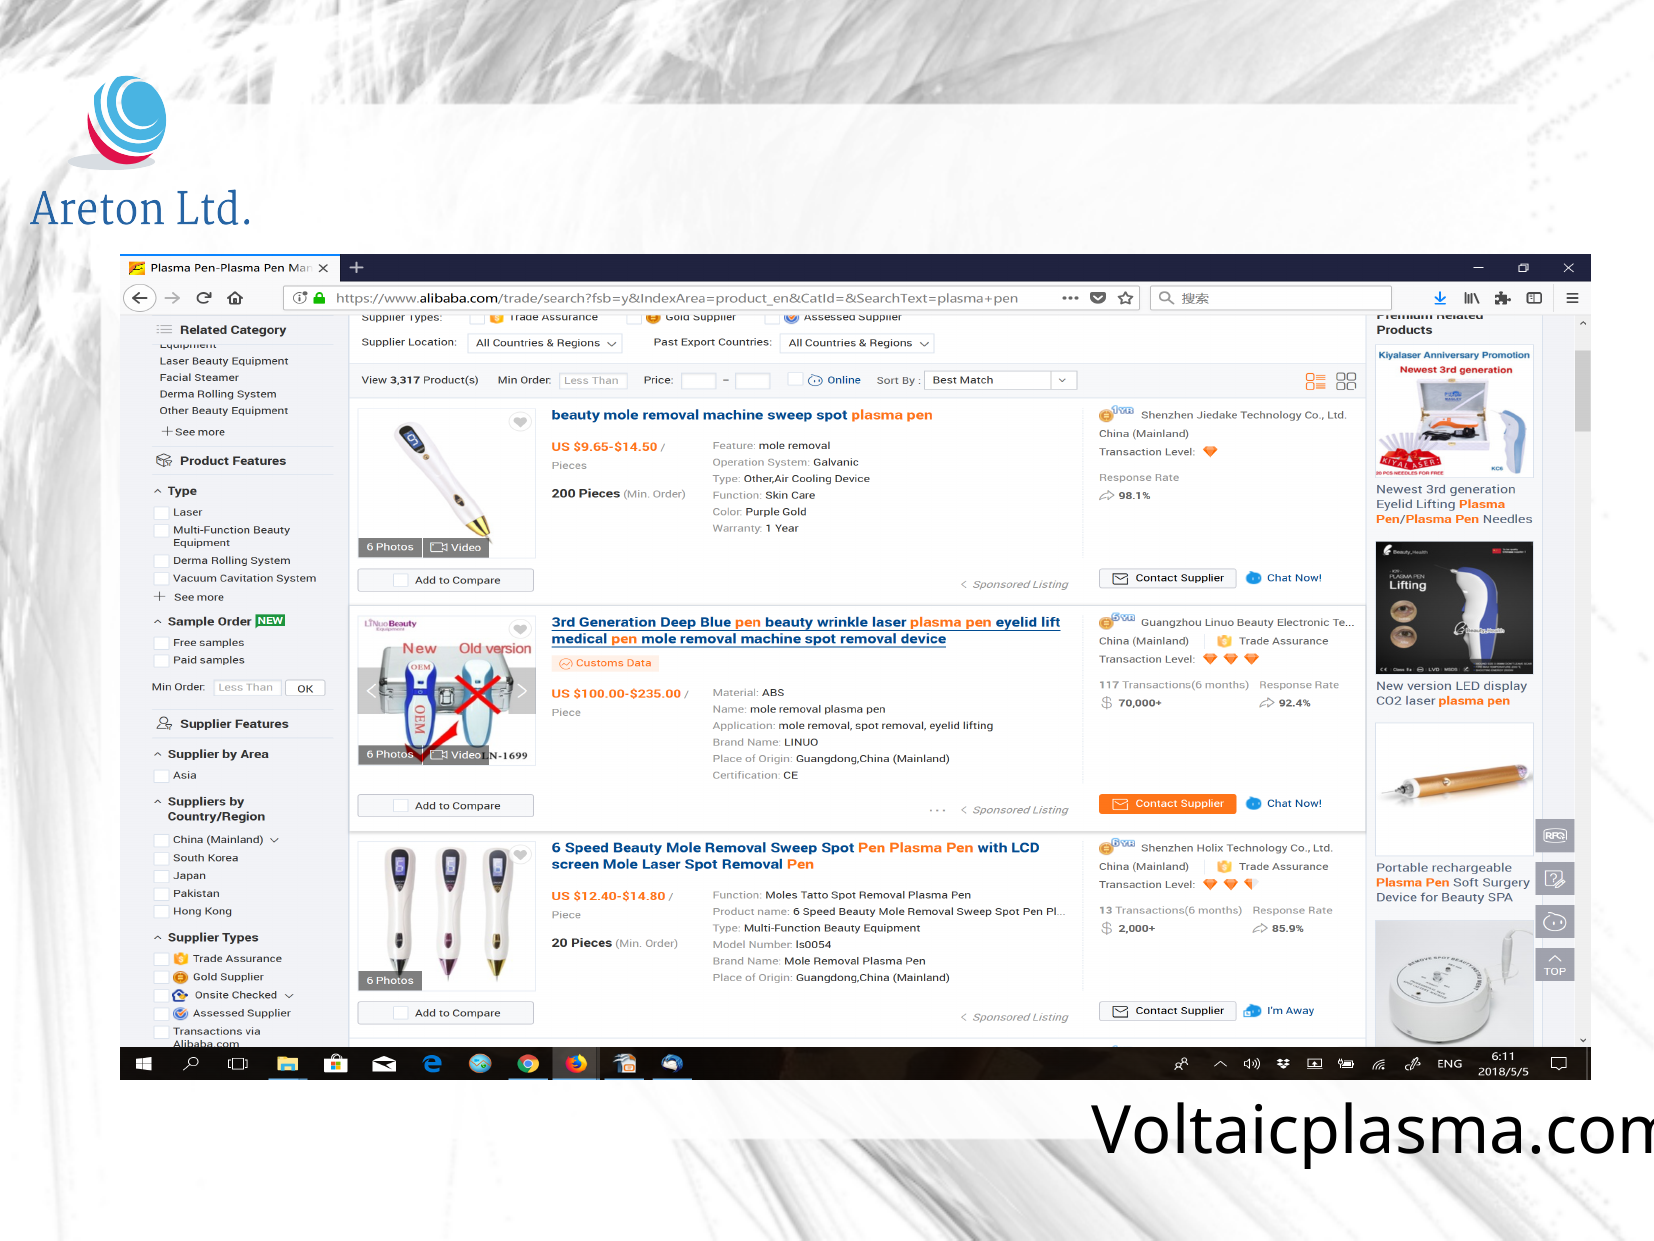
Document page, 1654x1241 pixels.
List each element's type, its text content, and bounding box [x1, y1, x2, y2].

text_box Voltaicplasma.com [660, 814, 1654, 1241]
picture [0, 0, 1654, 1241]
